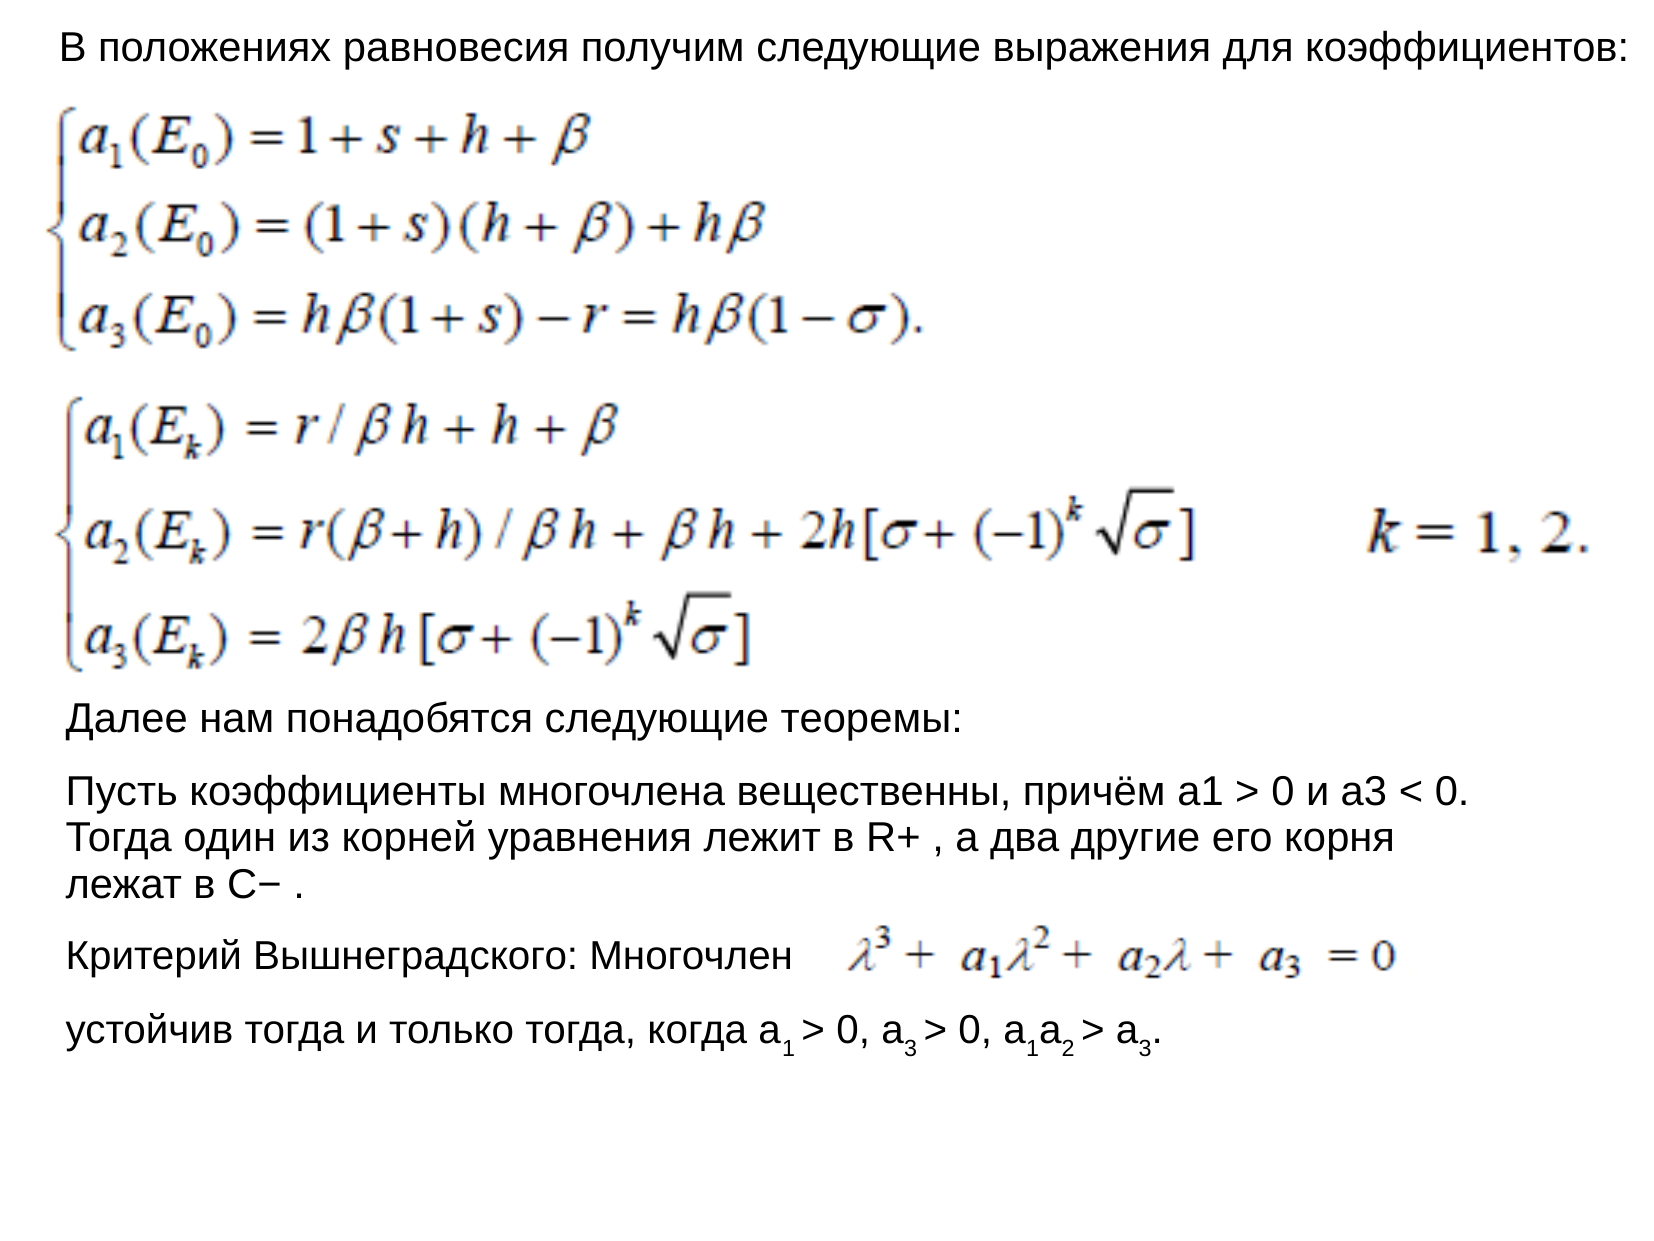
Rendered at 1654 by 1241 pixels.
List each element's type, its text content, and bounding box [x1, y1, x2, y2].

picture [1358, 496, 1607, 567]
text_box Далее нам понадобятся следующие теоремы: [65, 694, 1182, 778]
picture [23, 90, 934, 367]
picture [820, 919, 1413, 986]
text_box Пусть коэффициенты многочлена вещественны, причём a1 > 0 и a3 < 0. Тогда один из корней уравнения лежит в R+ , а два другие его корня лежат в C− . [65, 767, 1495, 922]
list В положениях равновесия получим следующие выражения для коэффициентов: [0, 23, 1654, 1010]
picture [47, 389, 1205, 686]
text_box Критерий Вышнеградского: Многочлен устойчив тогда и только тогда, когда а1 > 0, а3 > 0, а1а2 > а3. [65, 933, 1654, 1063]
